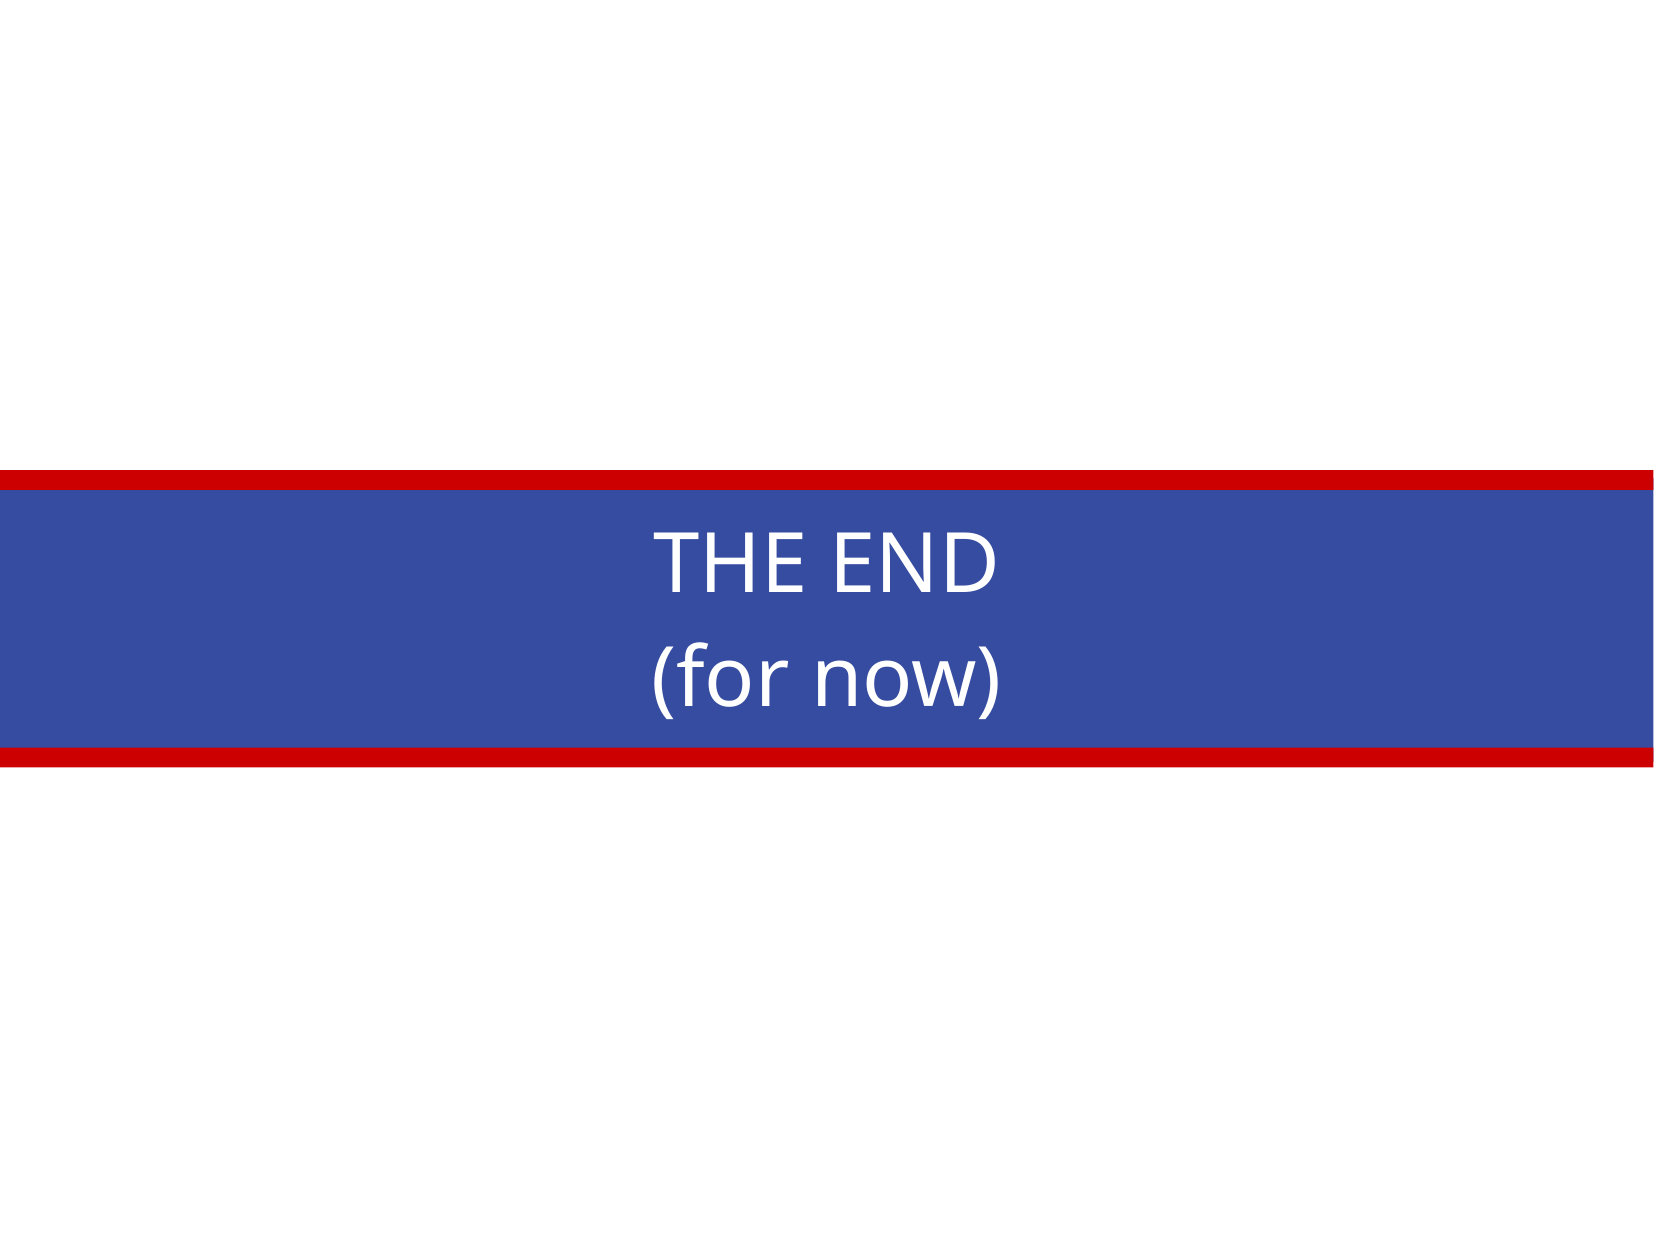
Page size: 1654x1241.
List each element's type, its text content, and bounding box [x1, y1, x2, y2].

subtitle THE END (for now) [0, 487, 1654, 747]
